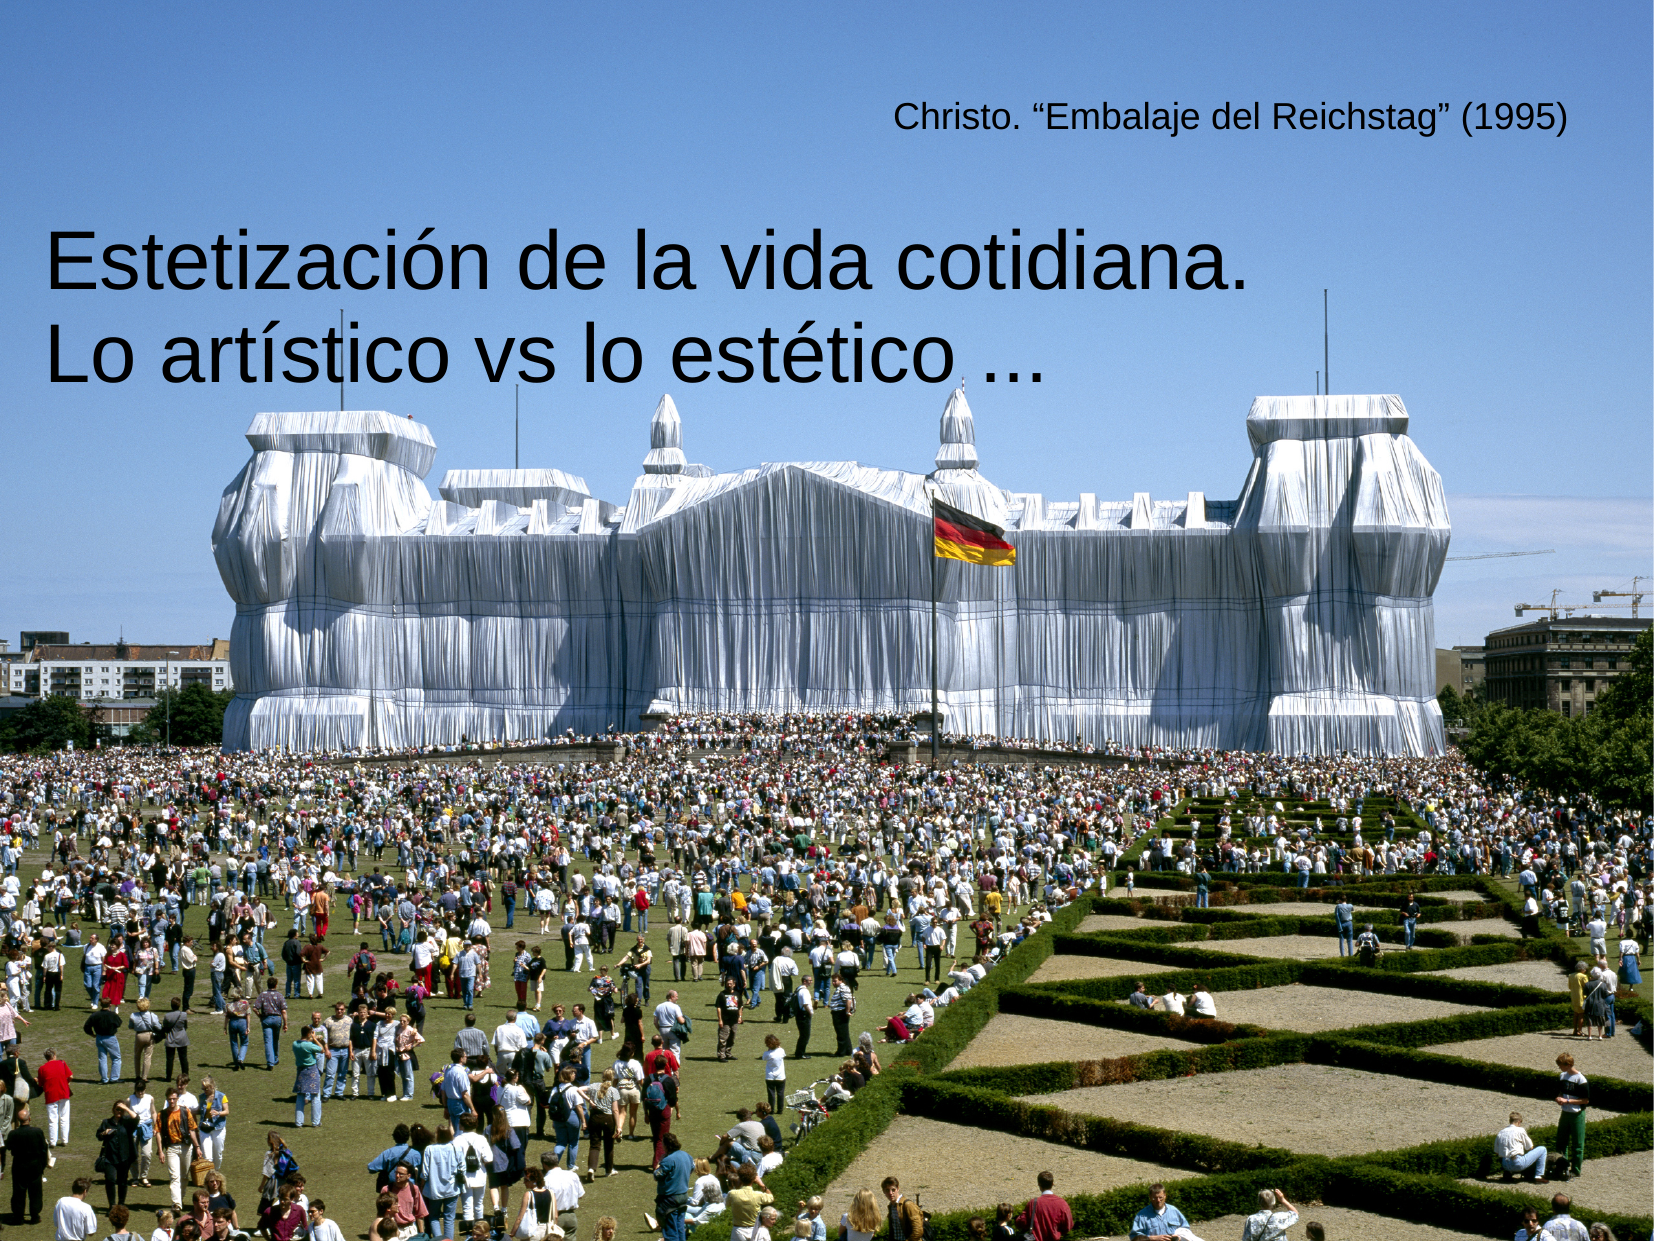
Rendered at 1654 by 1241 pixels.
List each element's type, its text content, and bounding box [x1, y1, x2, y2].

picture [0, 0, 1654, 1241]
text_box Estetización de la vida cotidiana. Lo artístico vs lo estético ... [29, 206, 1589, 409]
text_box Christo. “Embalaje del Reichstag” (1995) [878, 88, 1586, 146]
